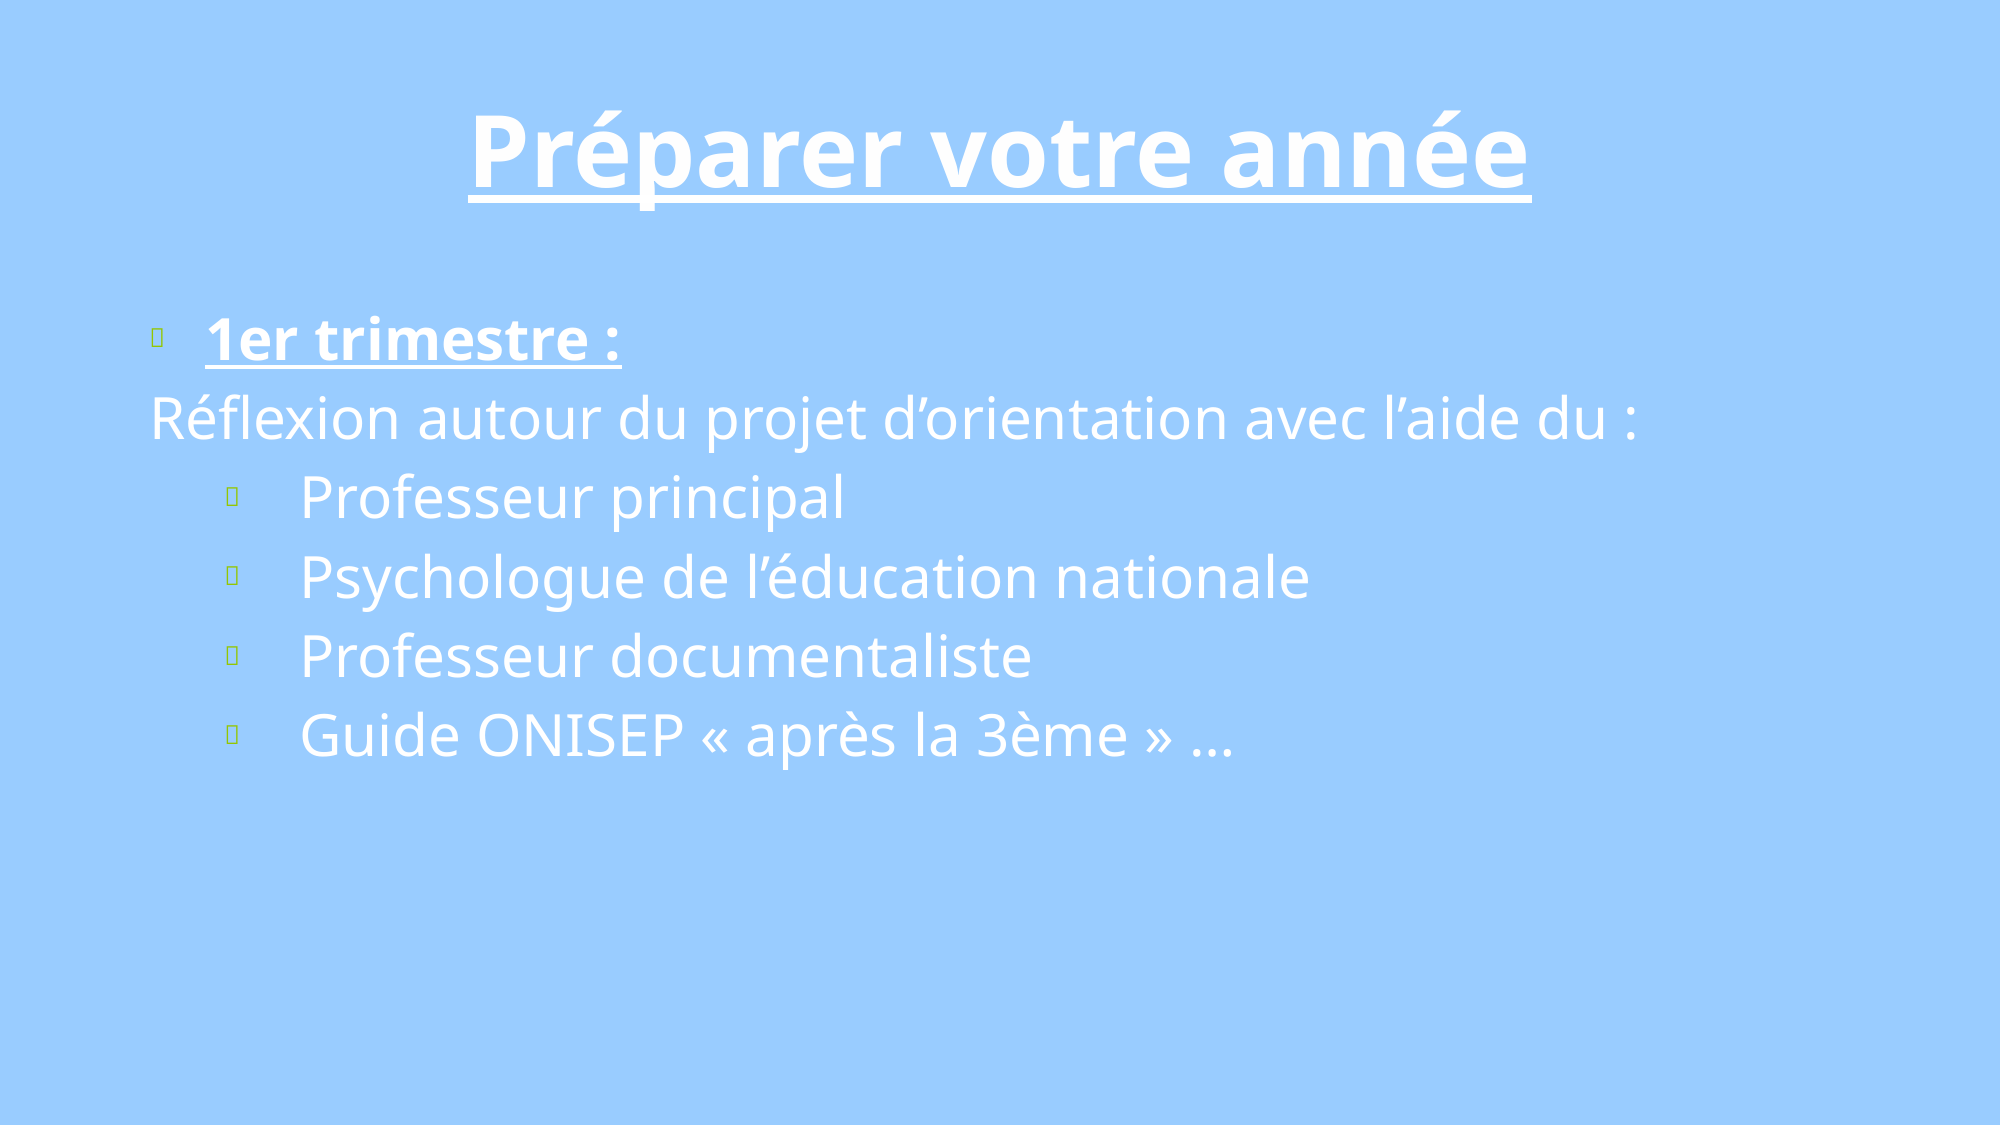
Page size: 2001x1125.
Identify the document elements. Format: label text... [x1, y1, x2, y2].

text_box 1er trimestre : Réflexion autour du projet d’orientation avec l’aide du : Professeur principal Psychologue de l’éducation nationale Professeur documentaliste Guide ONISEP « après la 3ème » … [134, 290, 1866, 887]
text_box Préparer votre année [132, 73, 1867, 233]
